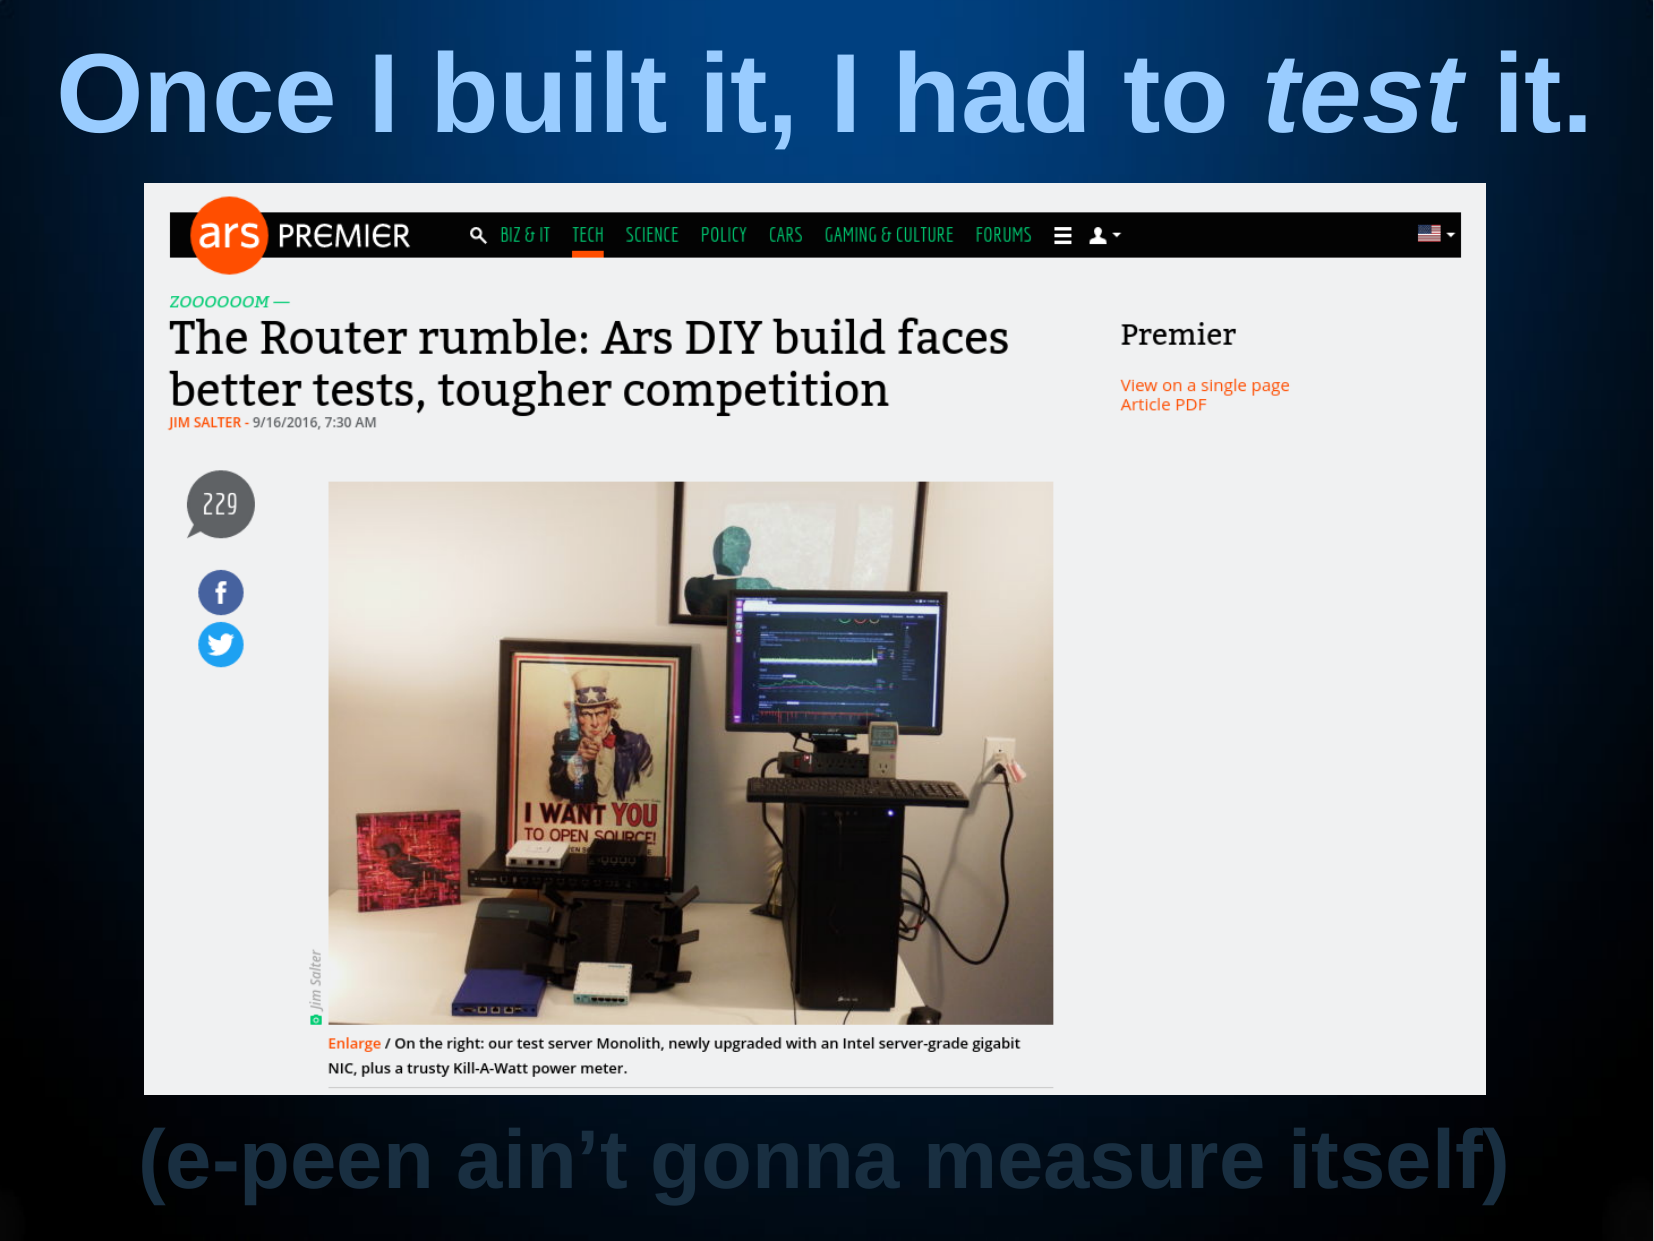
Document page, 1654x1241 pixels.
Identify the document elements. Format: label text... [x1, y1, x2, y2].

title (e-peen ain’t gonna measure itself) [0, 1080, 1651, 1241]
picture [0, 0, 1654, 1241]
title Once I built it, I had to test it. [0, 2, 1651, 184]
